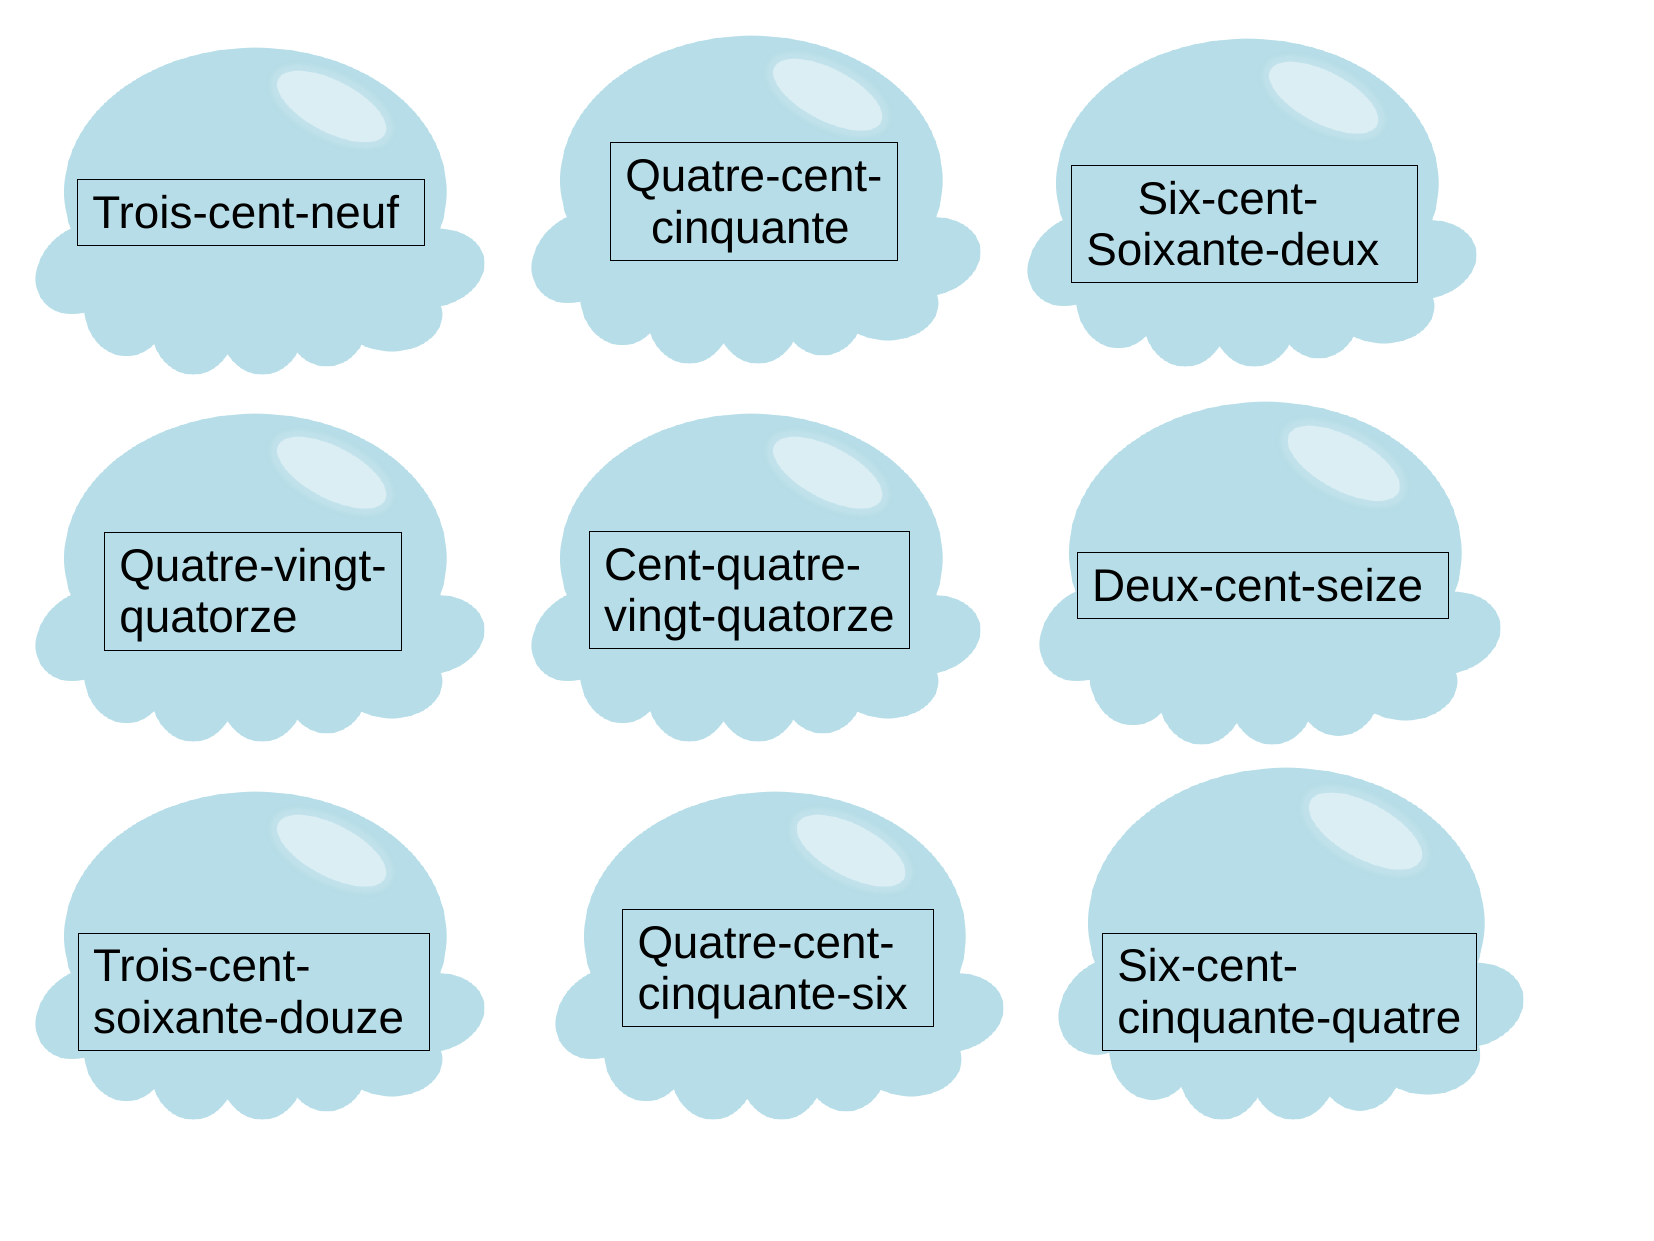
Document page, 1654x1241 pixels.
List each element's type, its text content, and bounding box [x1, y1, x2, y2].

picture [531, 35, 981, 364]
text_box Trois-cent- soixante-douze [78, 933, 430, 1050]
text_box Quatre-cent- cinquante [610, 142, 898, 260]
text_box Quatre-cent- cinquante-six [622, 909, 934, 1027]
text_box Quatre-vingt- quatorze [104, 532, 402, 650]
text_box Trois-cent-neuf [77, 179, 425, 246]
text_box Cent-quatre- vingt-quatorze [589, 531, 910, 649]
picture [1027, 38, 1477, 367]
text_box Deux-cent-seize [1077, 552, 1449, 619]
picture [35, 47, 485, 376]
text_box Six-cent- cinquante-quatre [1102, 933, 1477, 1050]
picture [1039, 401, 1501, 745]
picture [35, 413, 485, 742]
picture [35, 791, 485, 1120]
picture [1058, 767, 1524, 1120]
picture [531, 413, 981, 742]
text_box Six-cent- Soixante-deux [1071, 165, 1418, 283]
picture [555, 791, 1004, 1120]
